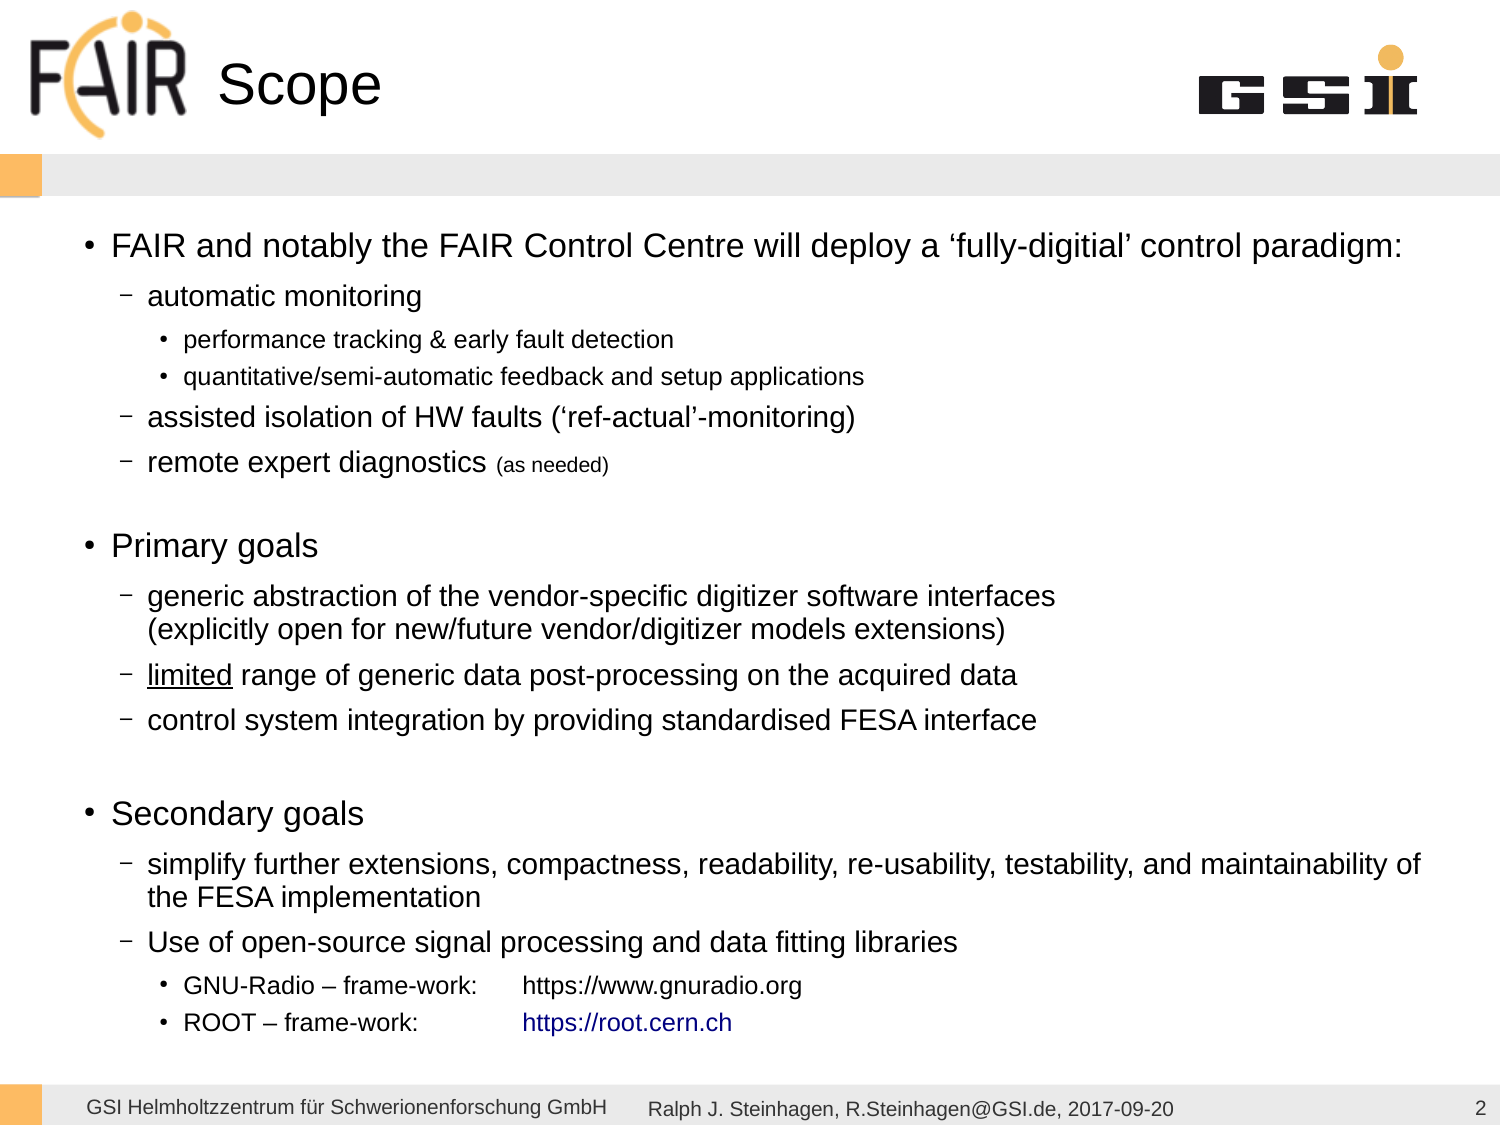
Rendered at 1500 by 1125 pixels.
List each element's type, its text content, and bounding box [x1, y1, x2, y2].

title Scope [217, 20, 1109, 147]
picture [1197, 42, 1419, 117]
picture [30, 9, 187, 141]
list FAIR and notably the FAIR Control Centre will deploy a ‘fully-digitial’ control paradigm: automatic monitoring performance tracking & early fault detection quantitative/semi-automatic feedback and setup applications assisted isolation of HW faults (‘ref-actual’-monitoring) remote expert diagnostics (as needed) Primary goals generic abstraction of the vendor-specific digitizer software interfaces (explicitly open for new/future vendor/digitizer models extensions) limited range of generic data post-processing on the acquired data control system integration by providing standardised FESA interface Secondary goals simplify further extensions, compactness, readability, re-usability, testability, and maintainability of the FESA implementation Use of open-source signal processing and data fitting libraries GNU-Radio – frame-work: https://www.gnuradio.org ROOT – frame-work: https://root.cern.ch [75, 226, 1425, 1050]
